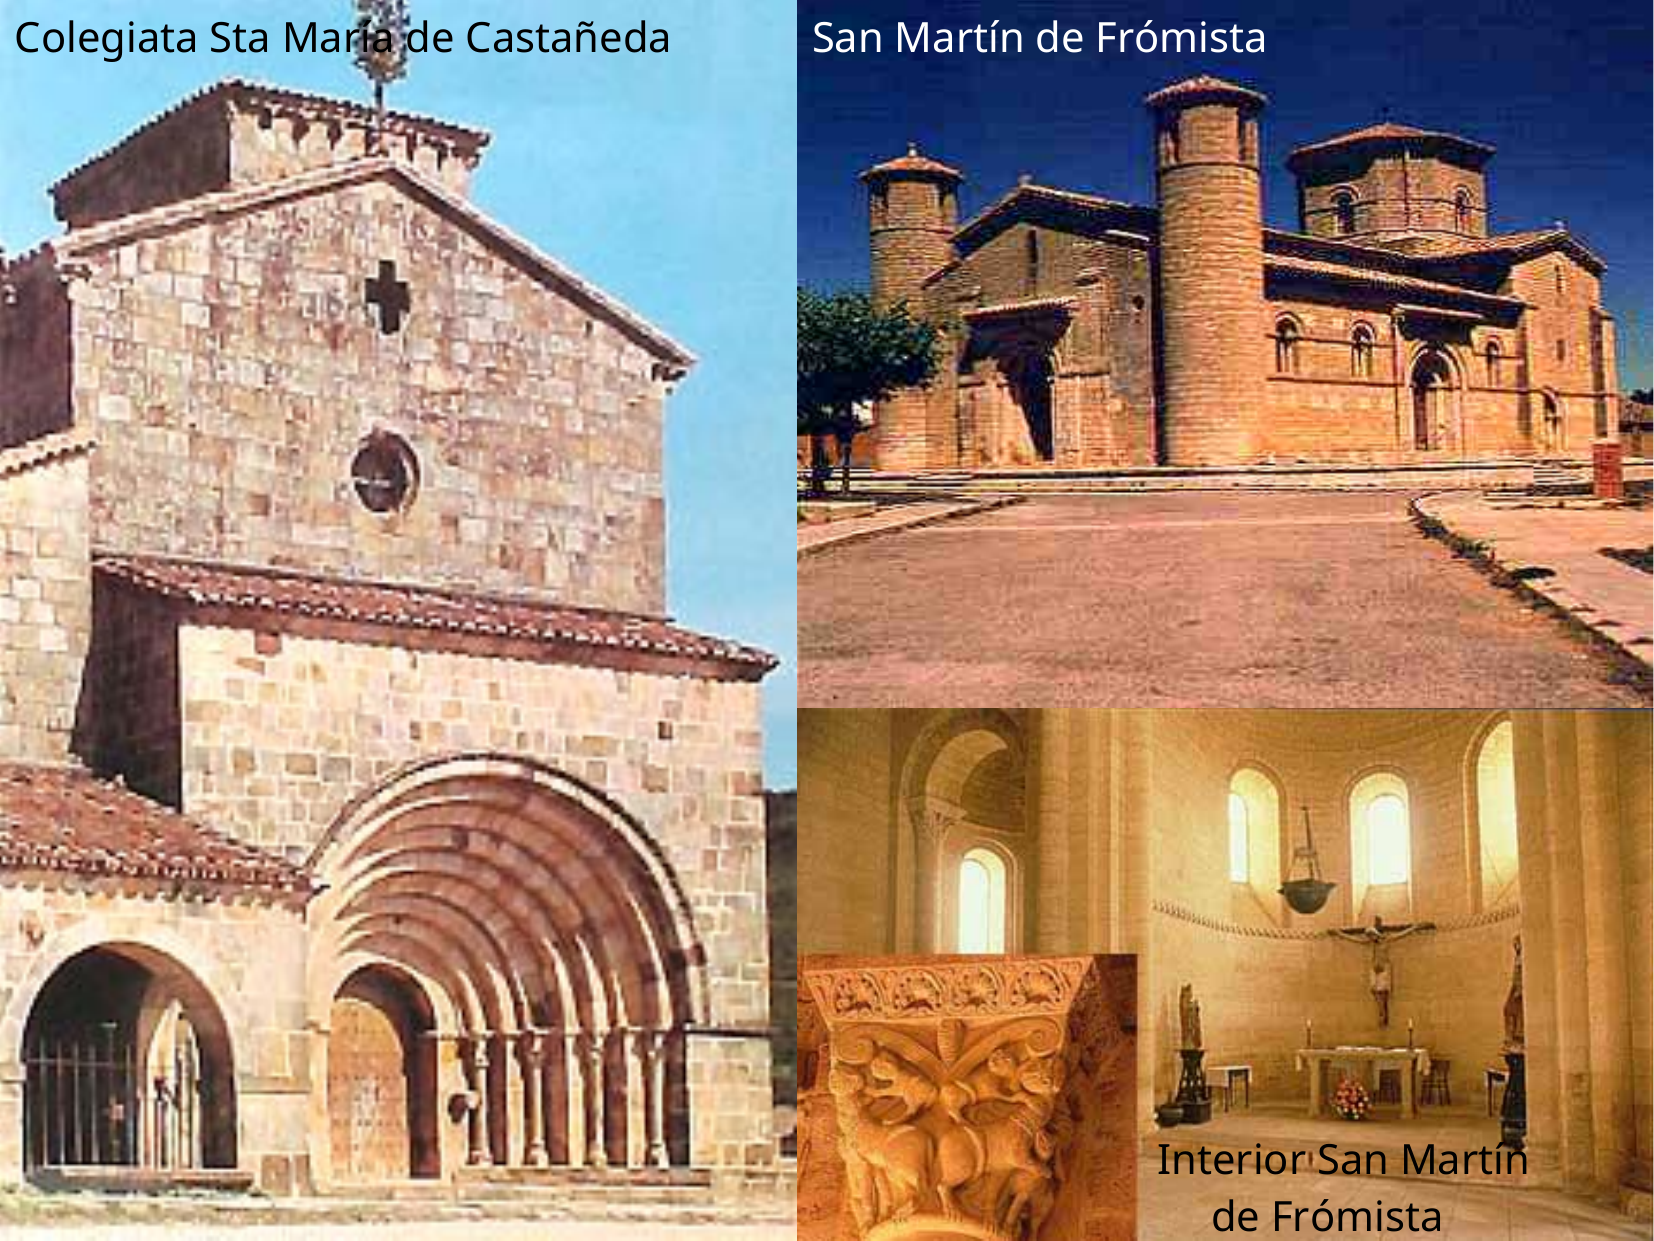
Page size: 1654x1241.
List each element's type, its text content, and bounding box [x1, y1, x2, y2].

text_box Interior San Martín de Frómista [1142, 1122, 1536, 1238]
text_box San Martín de Frómista [797, 0, 1287, 66]
text_box Colegiata Sta María de Castañeda [0, 0, 748, 66]
picture [0, 0, 1654, 1241]
